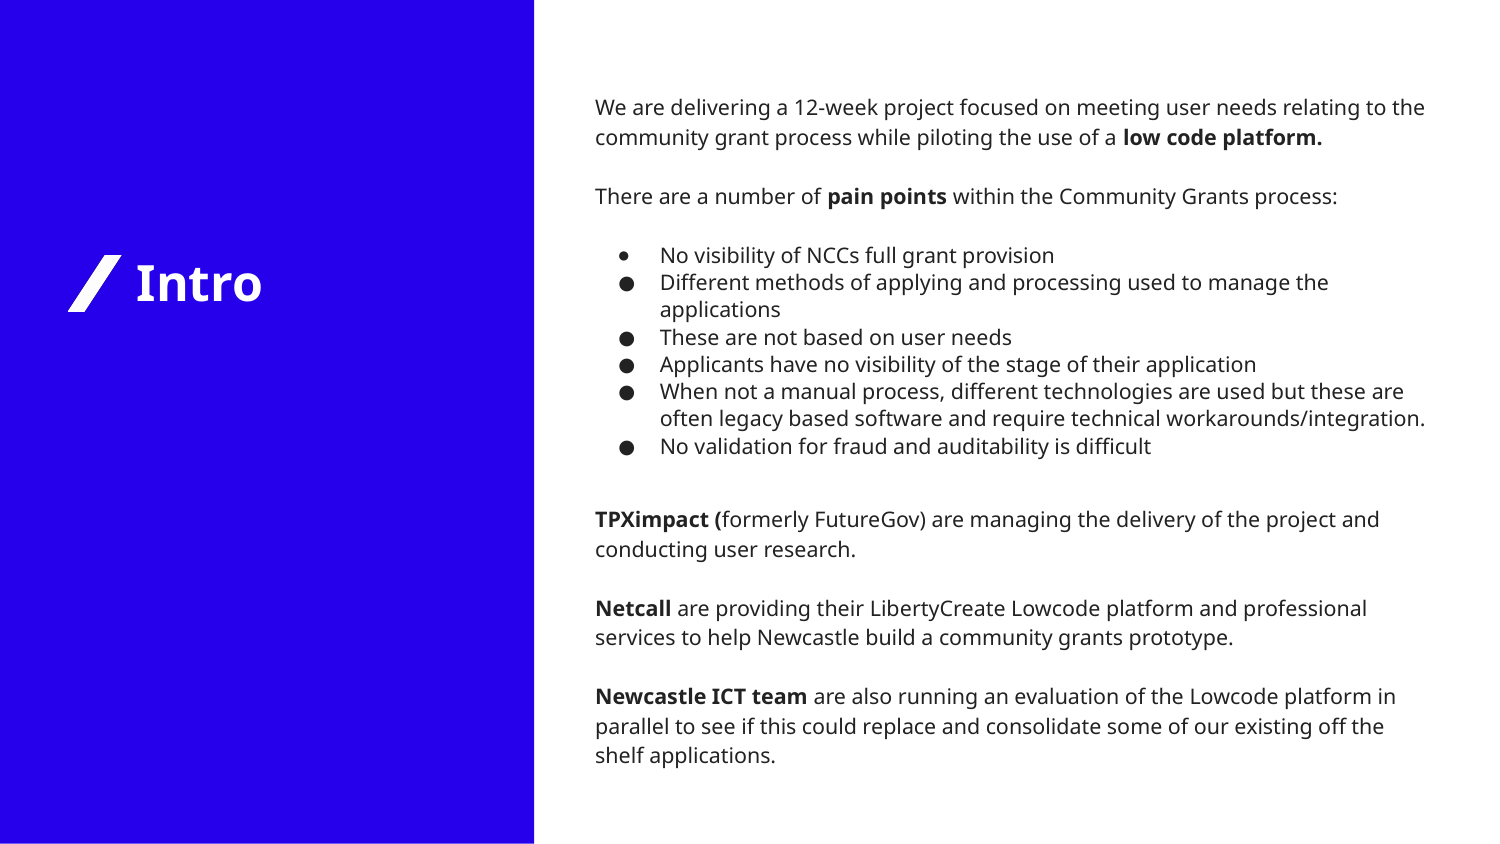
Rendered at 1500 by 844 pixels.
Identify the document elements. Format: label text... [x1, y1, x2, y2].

title Intro [121, 236, 533, 378]
picture [67, 255, 121, 312]
list We are delivering a 12-week project focused on meeting user needs relating to the community grant process while piloting the use of a low code platform. There are a number of pain points within the Community Grants process: No visibility of NCCs full grant provision Different methods of applying and processing used to manage the applications These are not based on user needs Applicants have no visibility of the stage of their application When not a manual process, different technologies are used but these are often legacy based software and require technical workarounds/integration. No validation for fraud and auditability is difficult TPXimpact (formerly FutureGov) are managing the delivery of the project and conducting user research. Netcall are providing their LibertyCreate Lowcode platform and professional services to help Newcastle build a community grants prototype. Newcastle ICT team are also running an evaluation of the Lowcode platform in parallel to see if this could replace and consolidate some of our existing off the shelf applications. [580, 49, 1450, 794]
